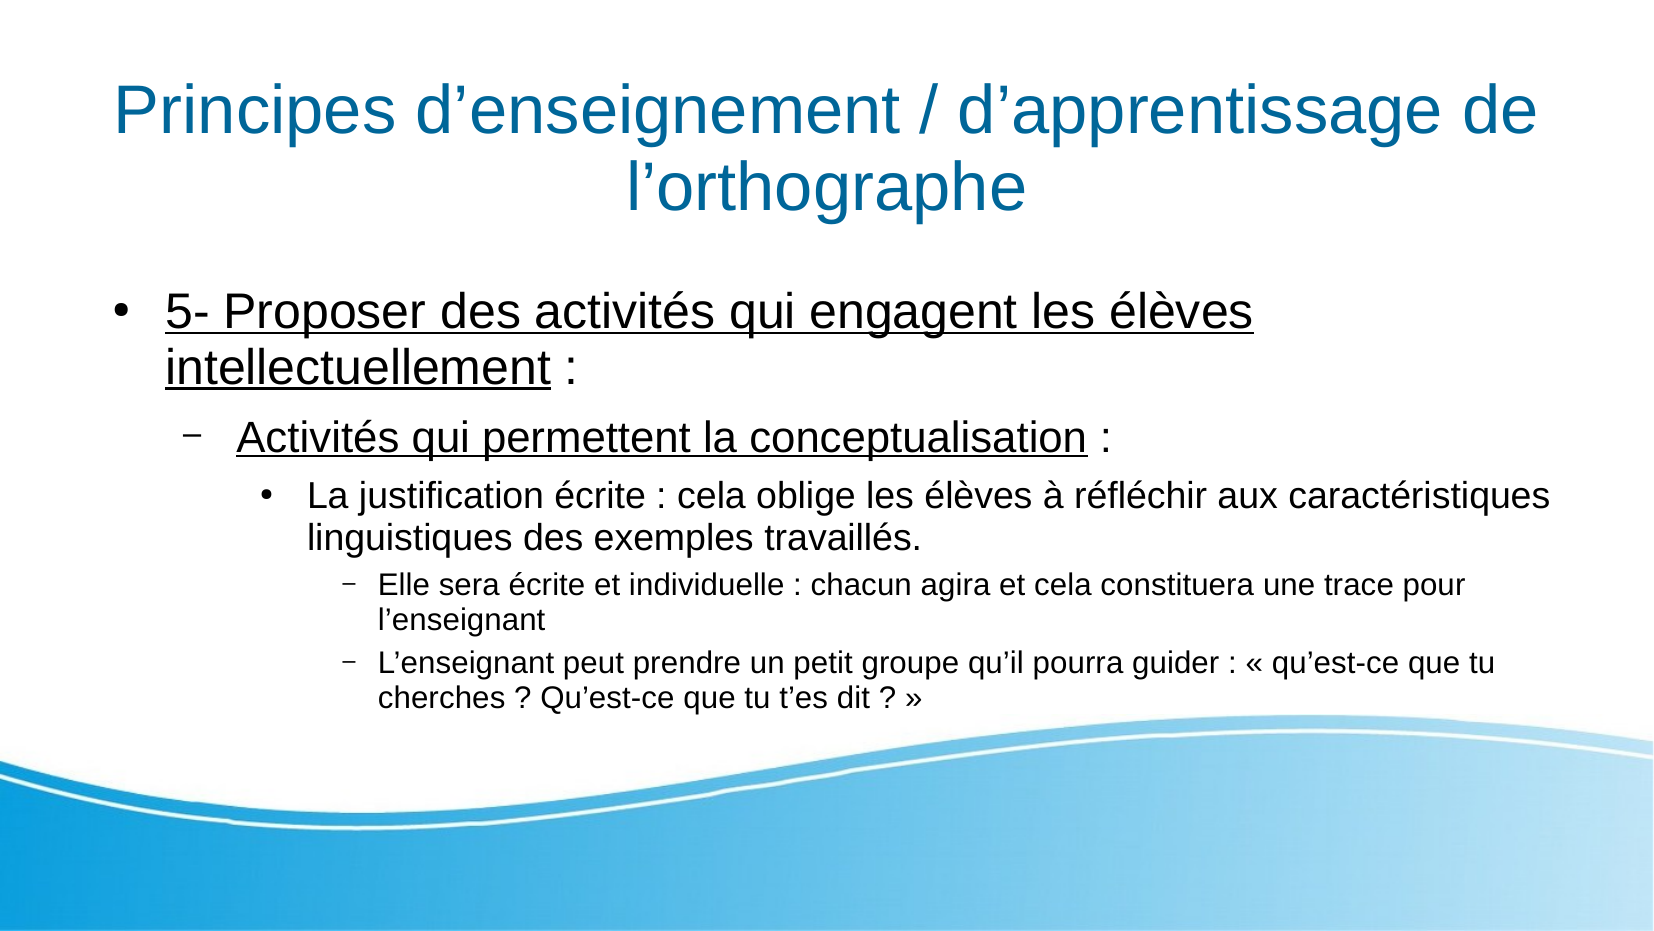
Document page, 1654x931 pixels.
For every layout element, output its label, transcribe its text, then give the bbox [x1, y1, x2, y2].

title Principes d’enseignement / d’apprentissage de l’orthographe [82, 70, 1571, 227]
list 5- Proposer des activités qui engagent les élèves intellectuellement : Activités qui permettent la conceptualisation : La justification écrite : cela oblige les élèves à réfléchir aux caractéristiques linguistiques des exemples travaillés. Elle sera écrite et individuelle : chacun agira et cela constituera une trace pour l’enseignant L’enseignant peut prendre un petit groupe qu’il pourra guider : « qu’est-ce que tu cherches ? Qu’est-ce que tu t’es dit ? » [94, 283, 1583, 875]
picture [0, 714, 1654, 931]
